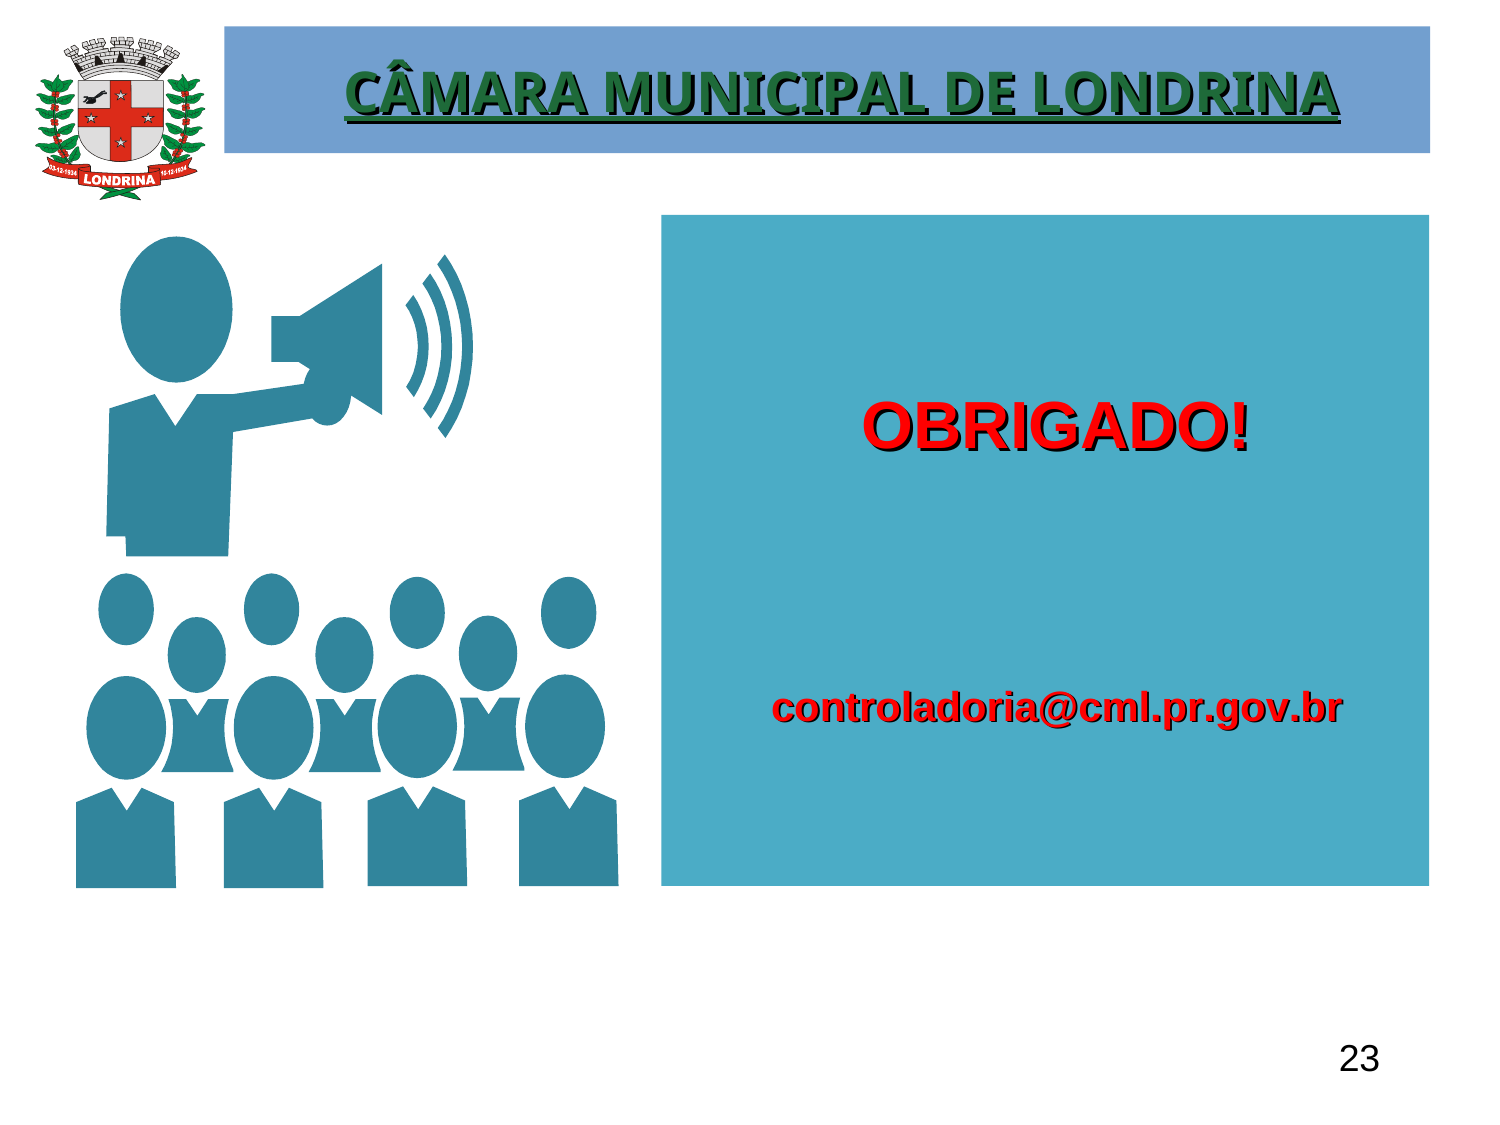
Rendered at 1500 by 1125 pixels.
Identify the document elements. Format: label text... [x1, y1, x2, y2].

text_box [661, 214, 1430, 886]
text_box [243, 573, 300, 646]
text_box [167, 617, 226, 693]
text_box [223, 787, 324, 889]
text_box [308, 699, 381, 773]
text_box [161, 699, 234, 773]
text_box [106, 263, 383, 557]
text_box [437, 254, 473, 439]
text_box [519, 786, 619, 887]
text_box [405, 294, 429, 398]
text_box [367, 786, 468, 887]
picture [35, 36, 206, 201]
text_box [452, 697, 525, 771]
text_box [422, 273, 453, 419]
text_box [233, 676, 314, 780]
text_box [315, 617, 374, 693]
text_box [86, 676, 167, 780]
text_box [541, 576, 597, 649]
text_box [525, 674, 606, 779]
text_box [98, 573, 154, 646]
text_box [389, 576, 445, 649]
text_box [458, 615, 518, 692]
text_box [120, 236, 233, 383]
text_box OBRIGADO! controladoria@cml.pr.gov.br [750, 345, 1363, 810]
text_box <número> [1323, 1027, 1500, 1098]
text_box [377, 674, 458, 779]
text_box CÂMARA MUNICIPAL DE LONDRINA [224, 26, 1431, 154]
text_box [76, 787, 177, 889]
